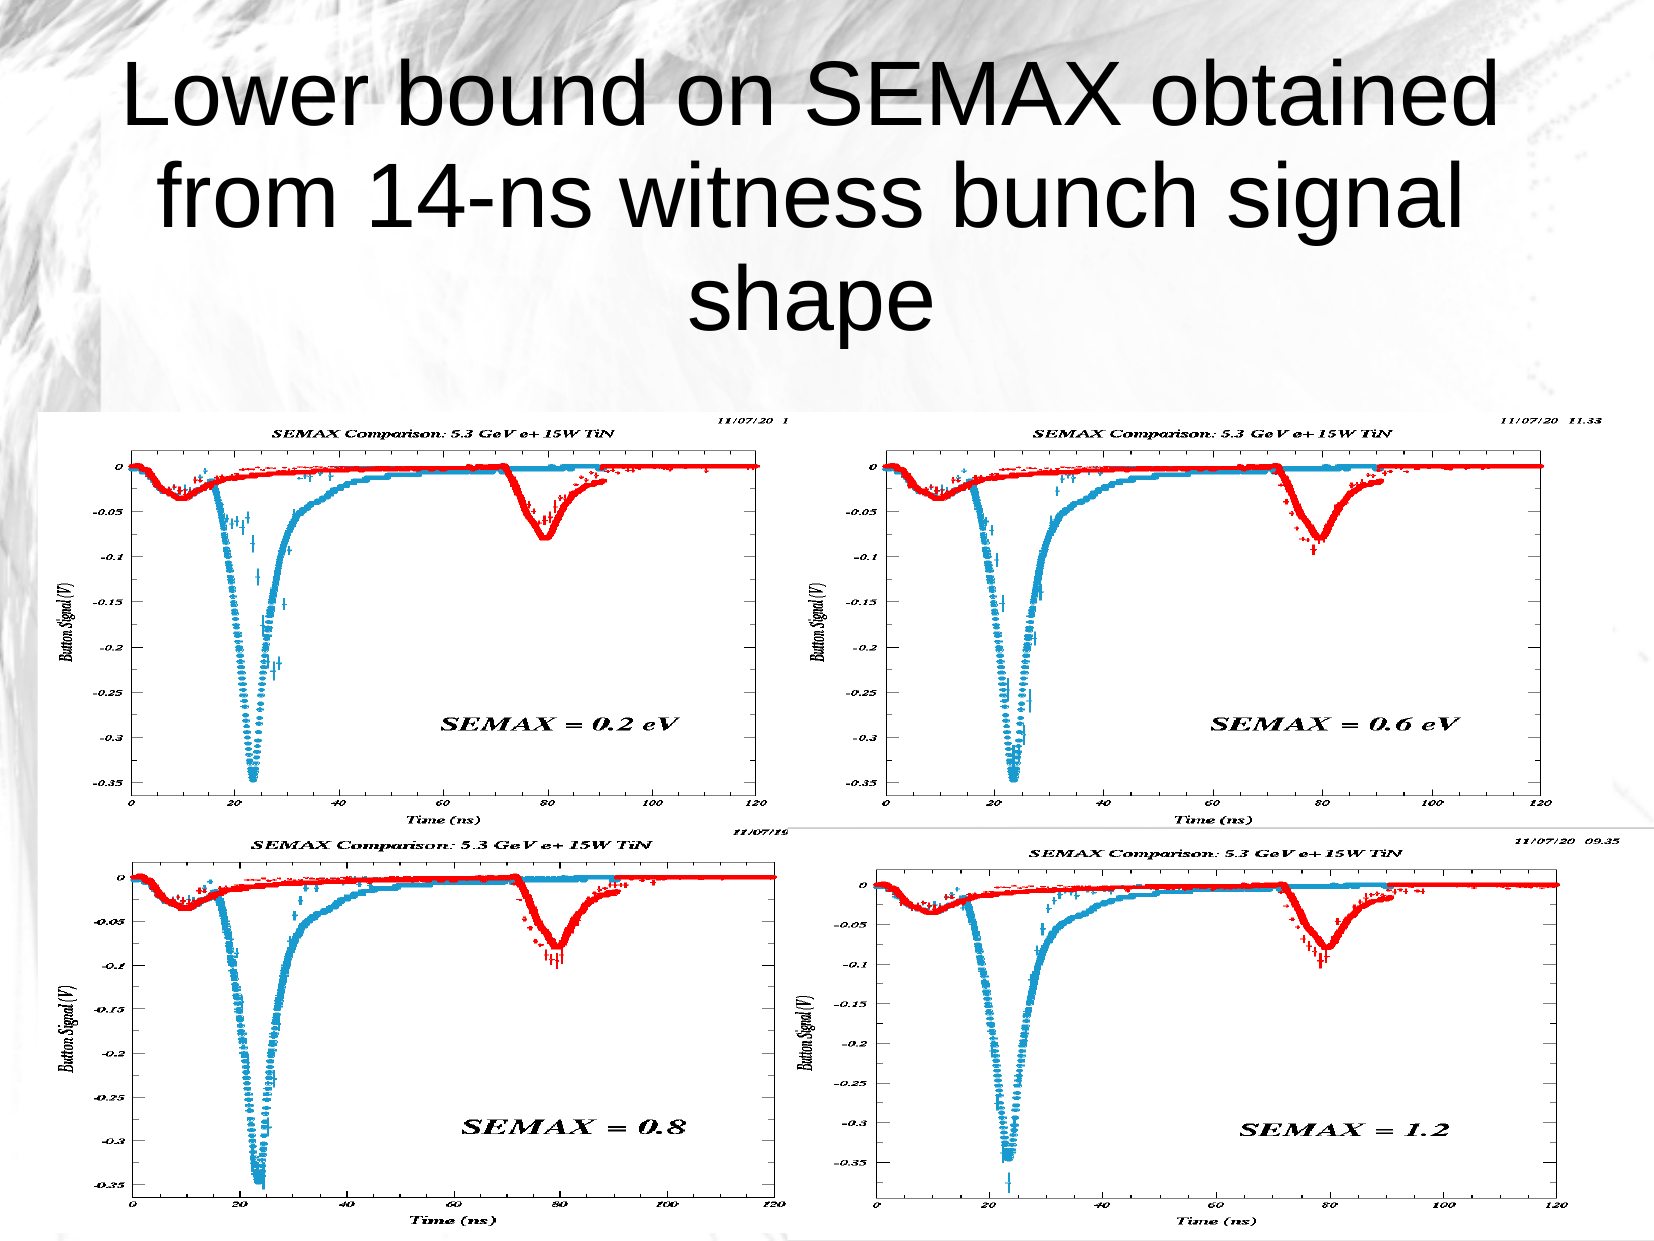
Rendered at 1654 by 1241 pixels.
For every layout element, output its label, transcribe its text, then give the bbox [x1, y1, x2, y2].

title Lower bound on SEMAX obtained from 14-ns witness bunch signal shape [118, 36, 1506, 357]
picture [0, 0, 1654, 1241]
